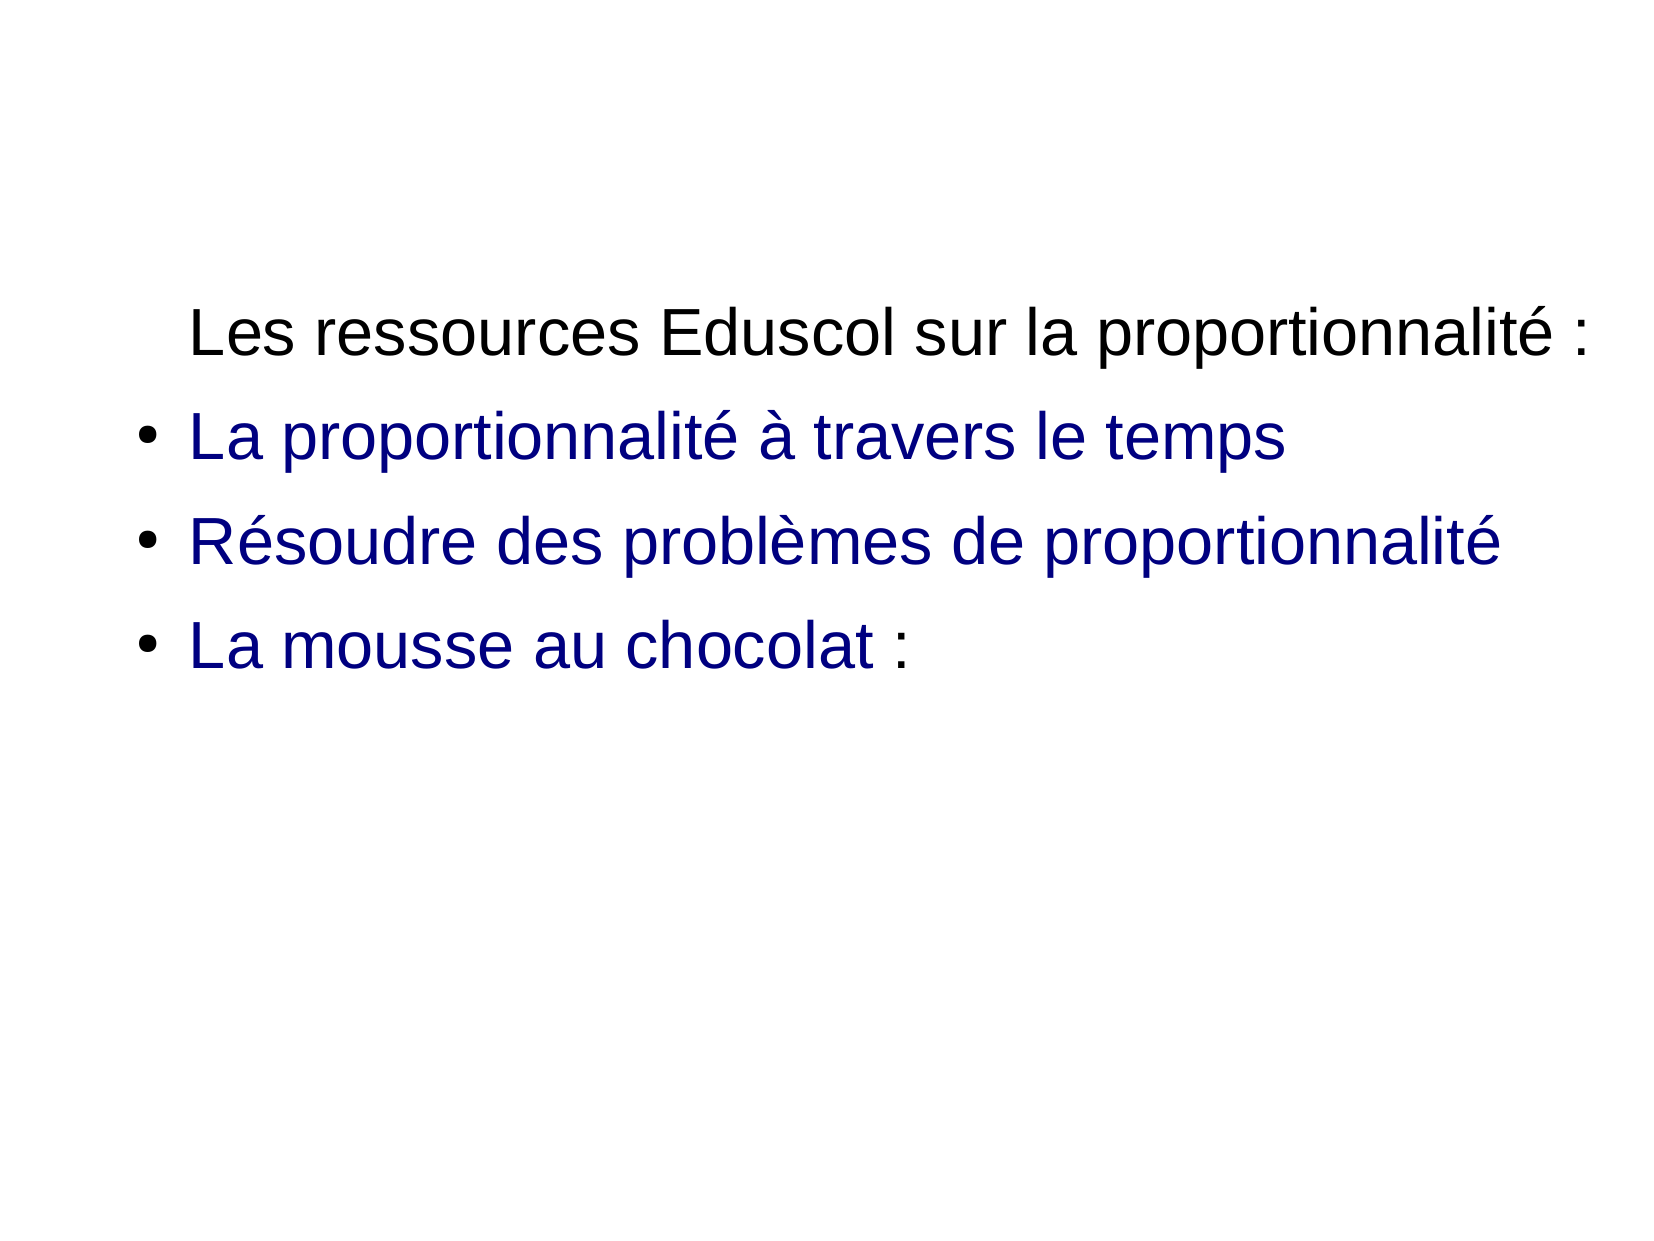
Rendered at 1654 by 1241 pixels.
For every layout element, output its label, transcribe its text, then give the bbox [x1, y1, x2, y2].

list Les ressources Eduscol sur la proportionnalité : La proportionnalité à travers le temps Résoudre des problèmes de proportionnalité La mousse au chocolat : [118, 295, 1607, 1015]
